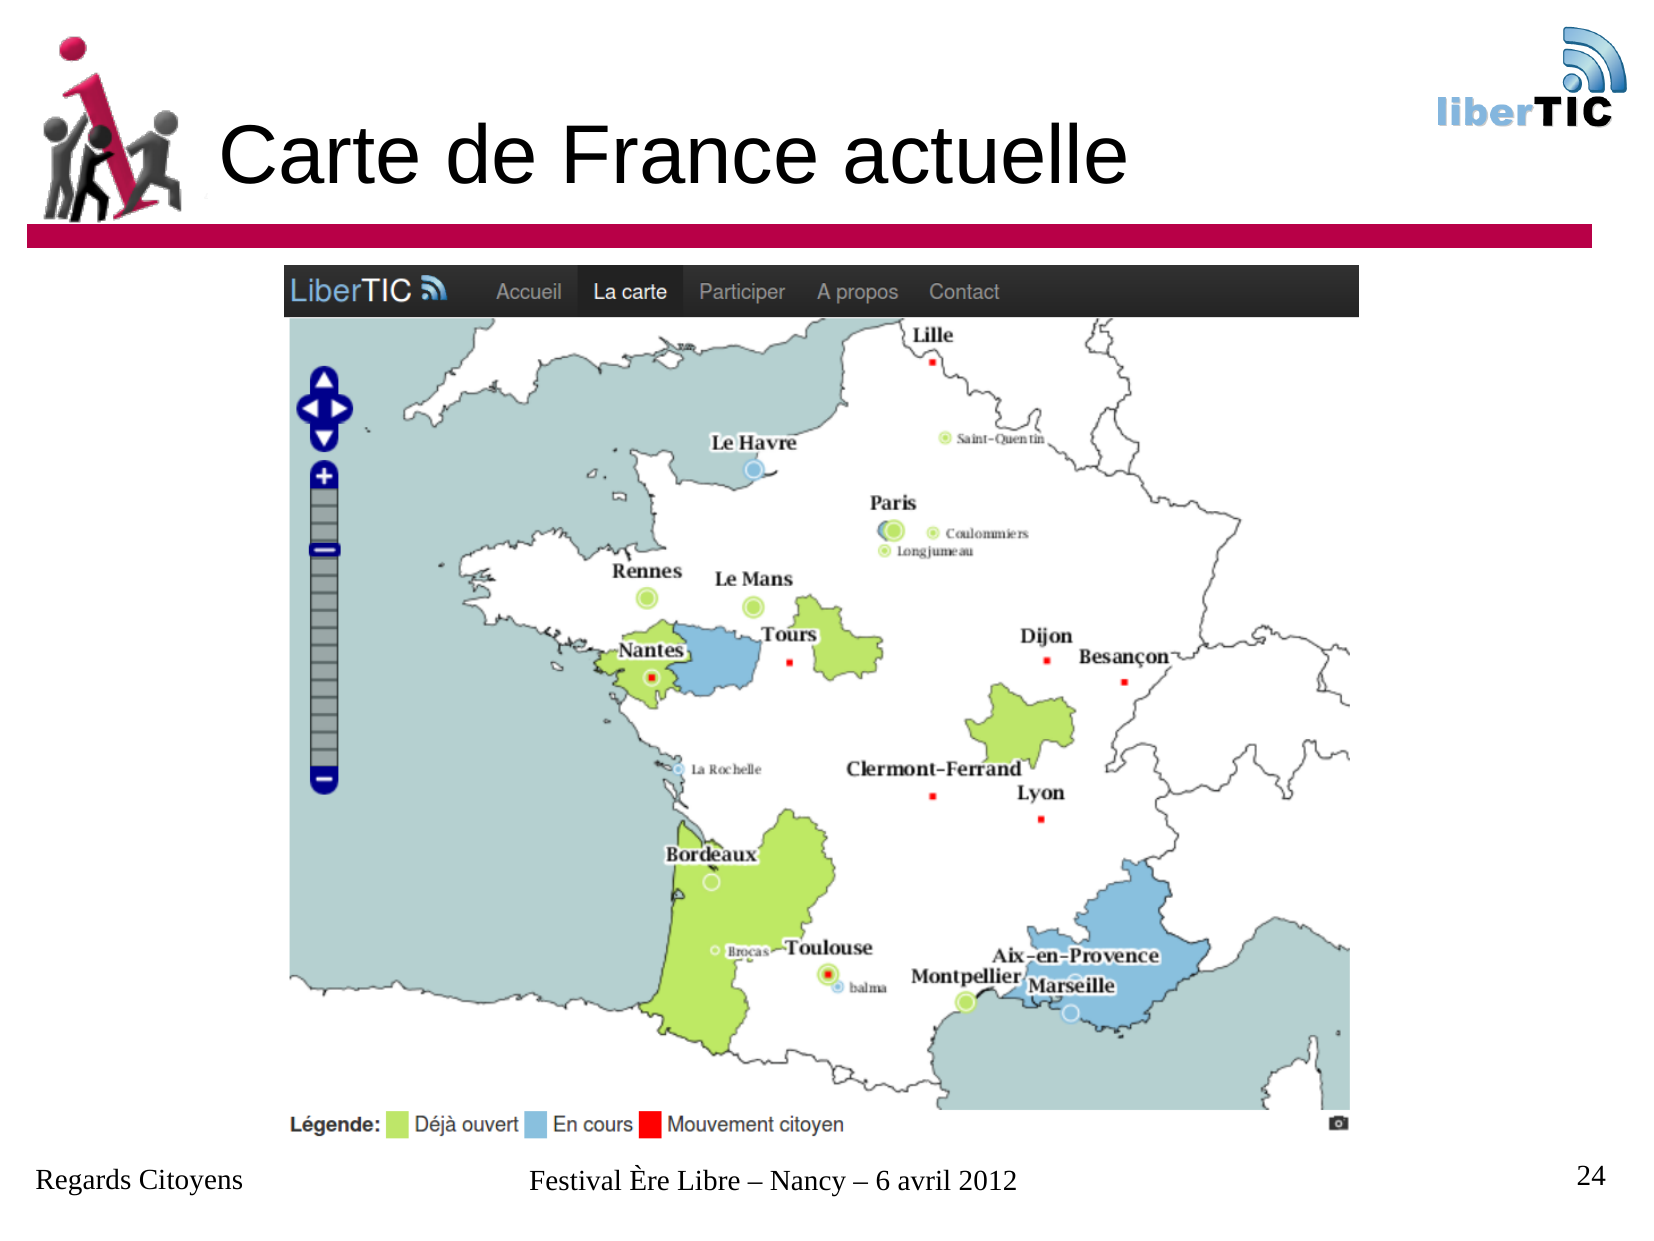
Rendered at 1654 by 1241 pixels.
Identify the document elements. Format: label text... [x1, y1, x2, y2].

picture [1407, 11, 1654, 161]
picture [27, 31, 208, 224]
picture [284, 265, 1359, 1152]
title Carte de France actuelle [218, 59, 1654, 252]
